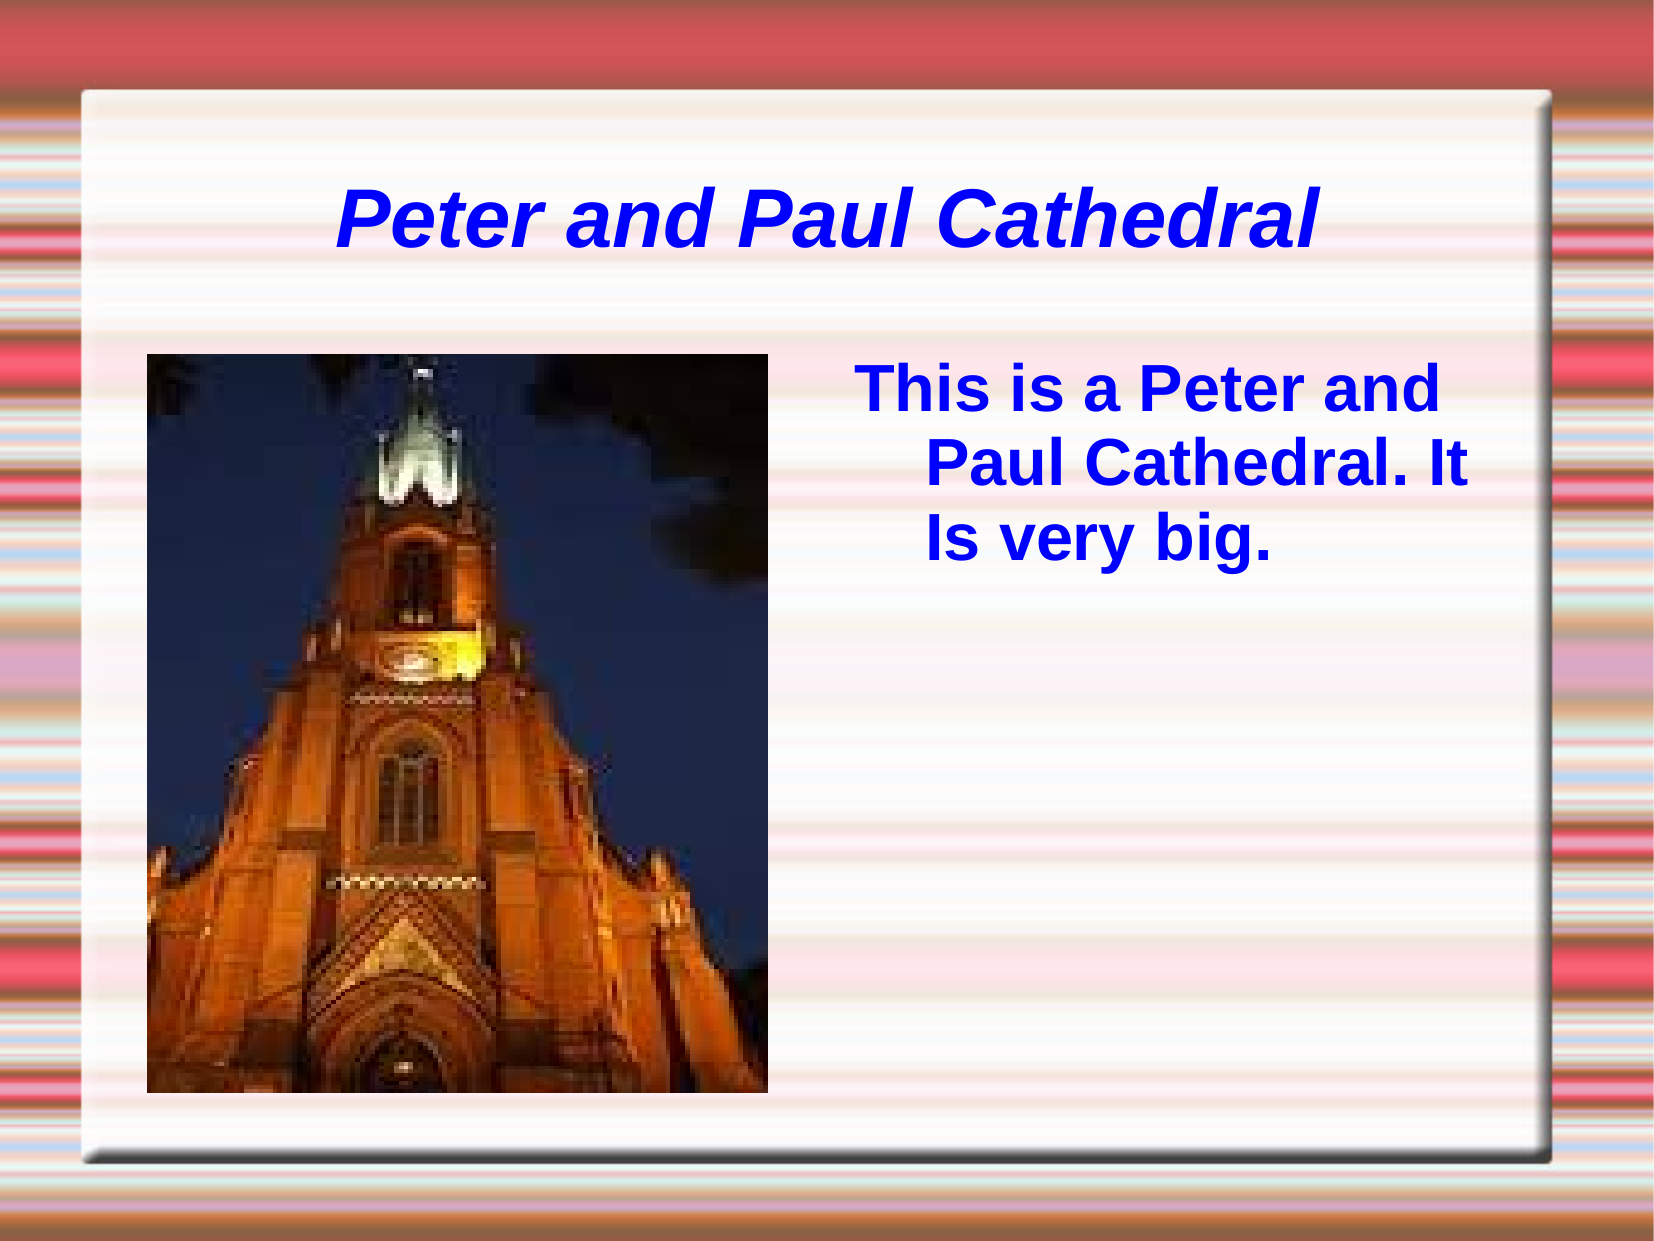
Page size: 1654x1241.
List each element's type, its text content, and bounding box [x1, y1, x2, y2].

title Peter and Paul Cathedral [121, 114, 1534, 322]
list This is a Peter and Paul Cathedral. It Is very big. [842, 350, 1517, 1133]
picture [0, 0, 1654, 1241]
